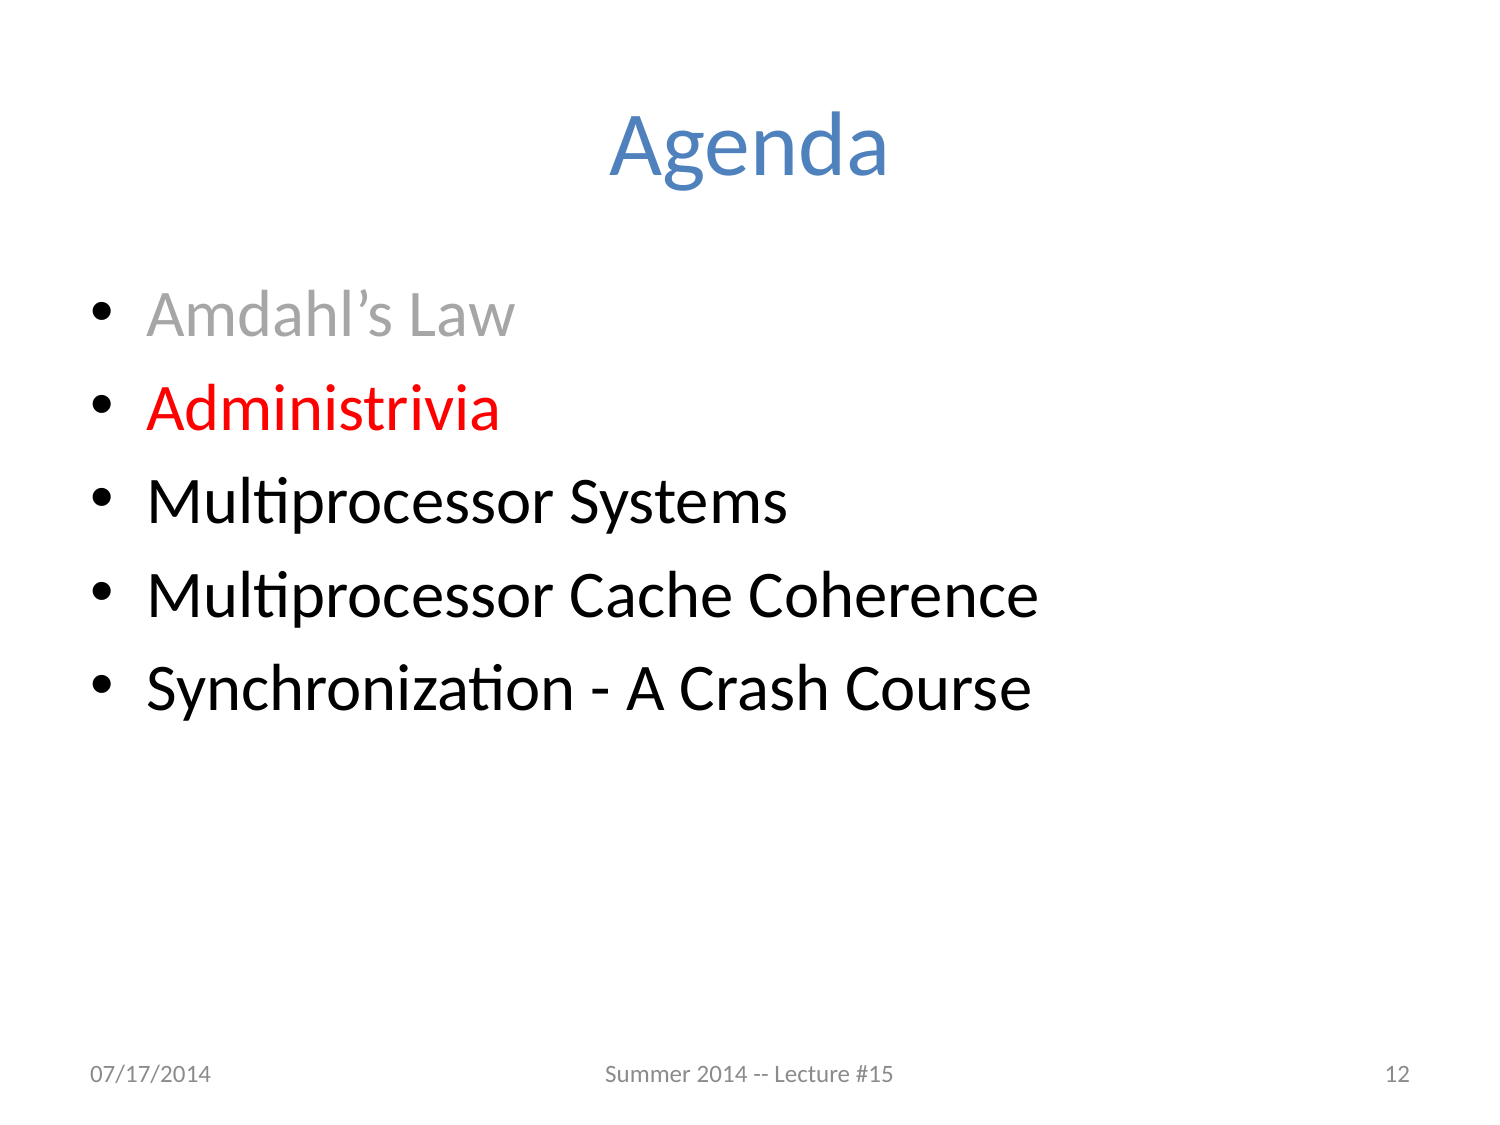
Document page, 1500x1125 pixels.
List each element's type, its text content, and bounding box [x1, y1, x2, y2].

slide_number <number> [1074, 1042, 1425, 1103]
title Agenda [75, 45, 1425, 233]
slide_number 07/17/2014 [75, 1042, 425, 1103]
list Amdahl’s Law Administrivia Multiprocessor Systems Multiprocessor Cache Coherence Synchronization - A Crash Course [75, 262, 1425, 1073]
footer Summer 2014 -- Lecture #15 [512, 1042, 988, 1103]
